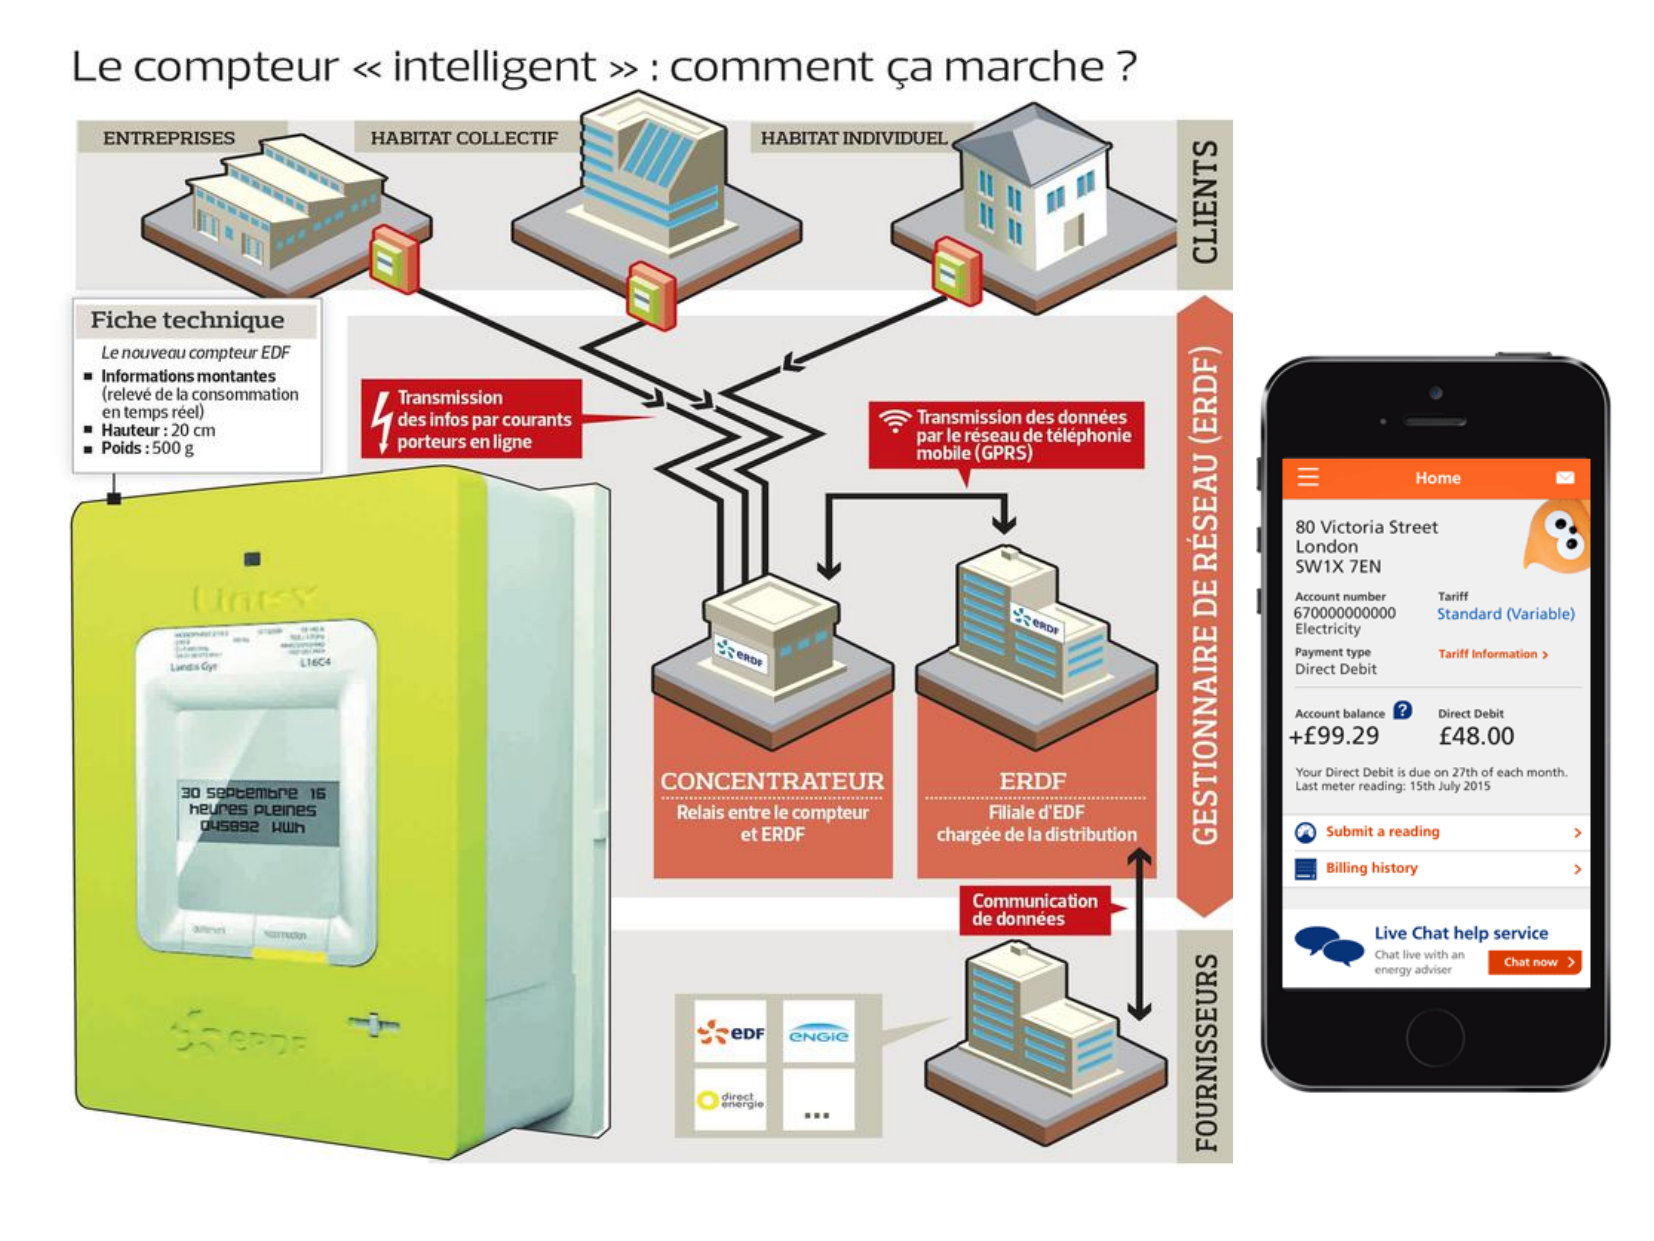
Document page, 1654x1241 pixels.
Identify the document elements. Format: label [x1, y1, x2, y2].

picture [1249, 346, 1626, 1099]
picture [46, 43, 1233, 1165]
